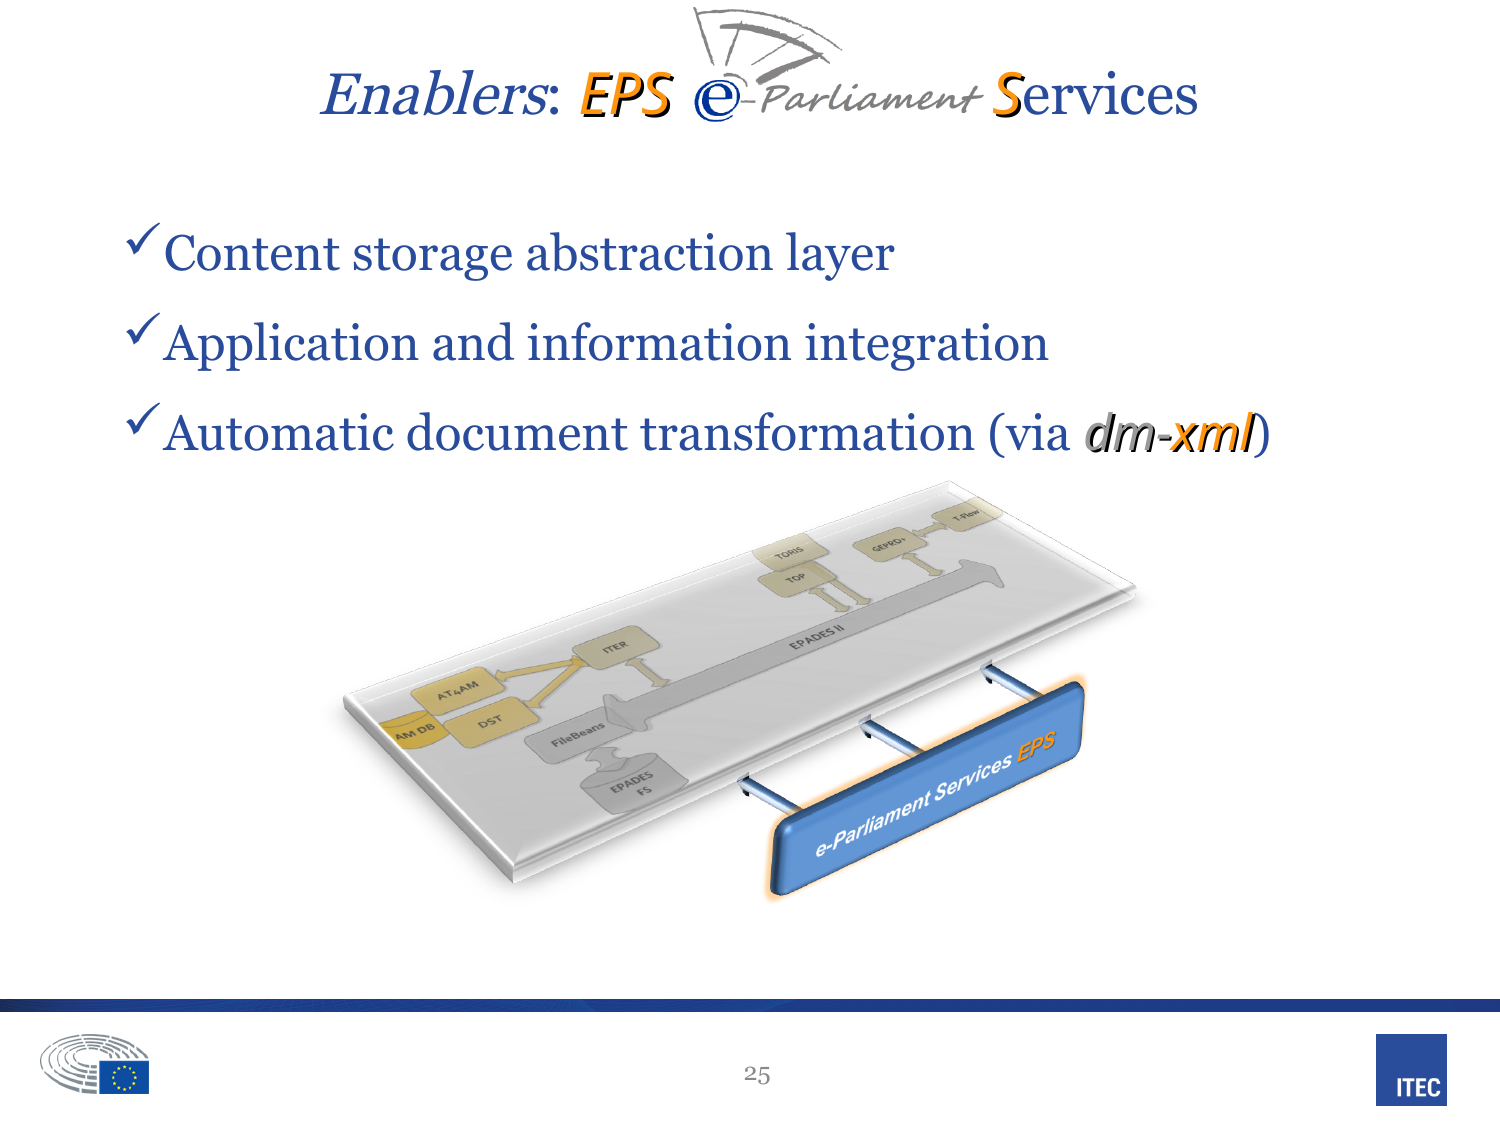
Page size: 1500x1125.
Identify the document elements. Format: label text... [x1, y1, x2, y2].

picture [693, 7, 988, 135]
picture [289, 471, 1181, 942]
text_box Content storage abstraction layer Application and information integration Automatic document transformation (via dm-xml) [33, 137, 1459, 469]
picture [0, 999, 1500, 1012]
picture [1376, 1034, 1447, 1106]
text_box Enablers: EPS Services [29, 33, 1489, 149]
picture [40, 1034, 149, 1094]
